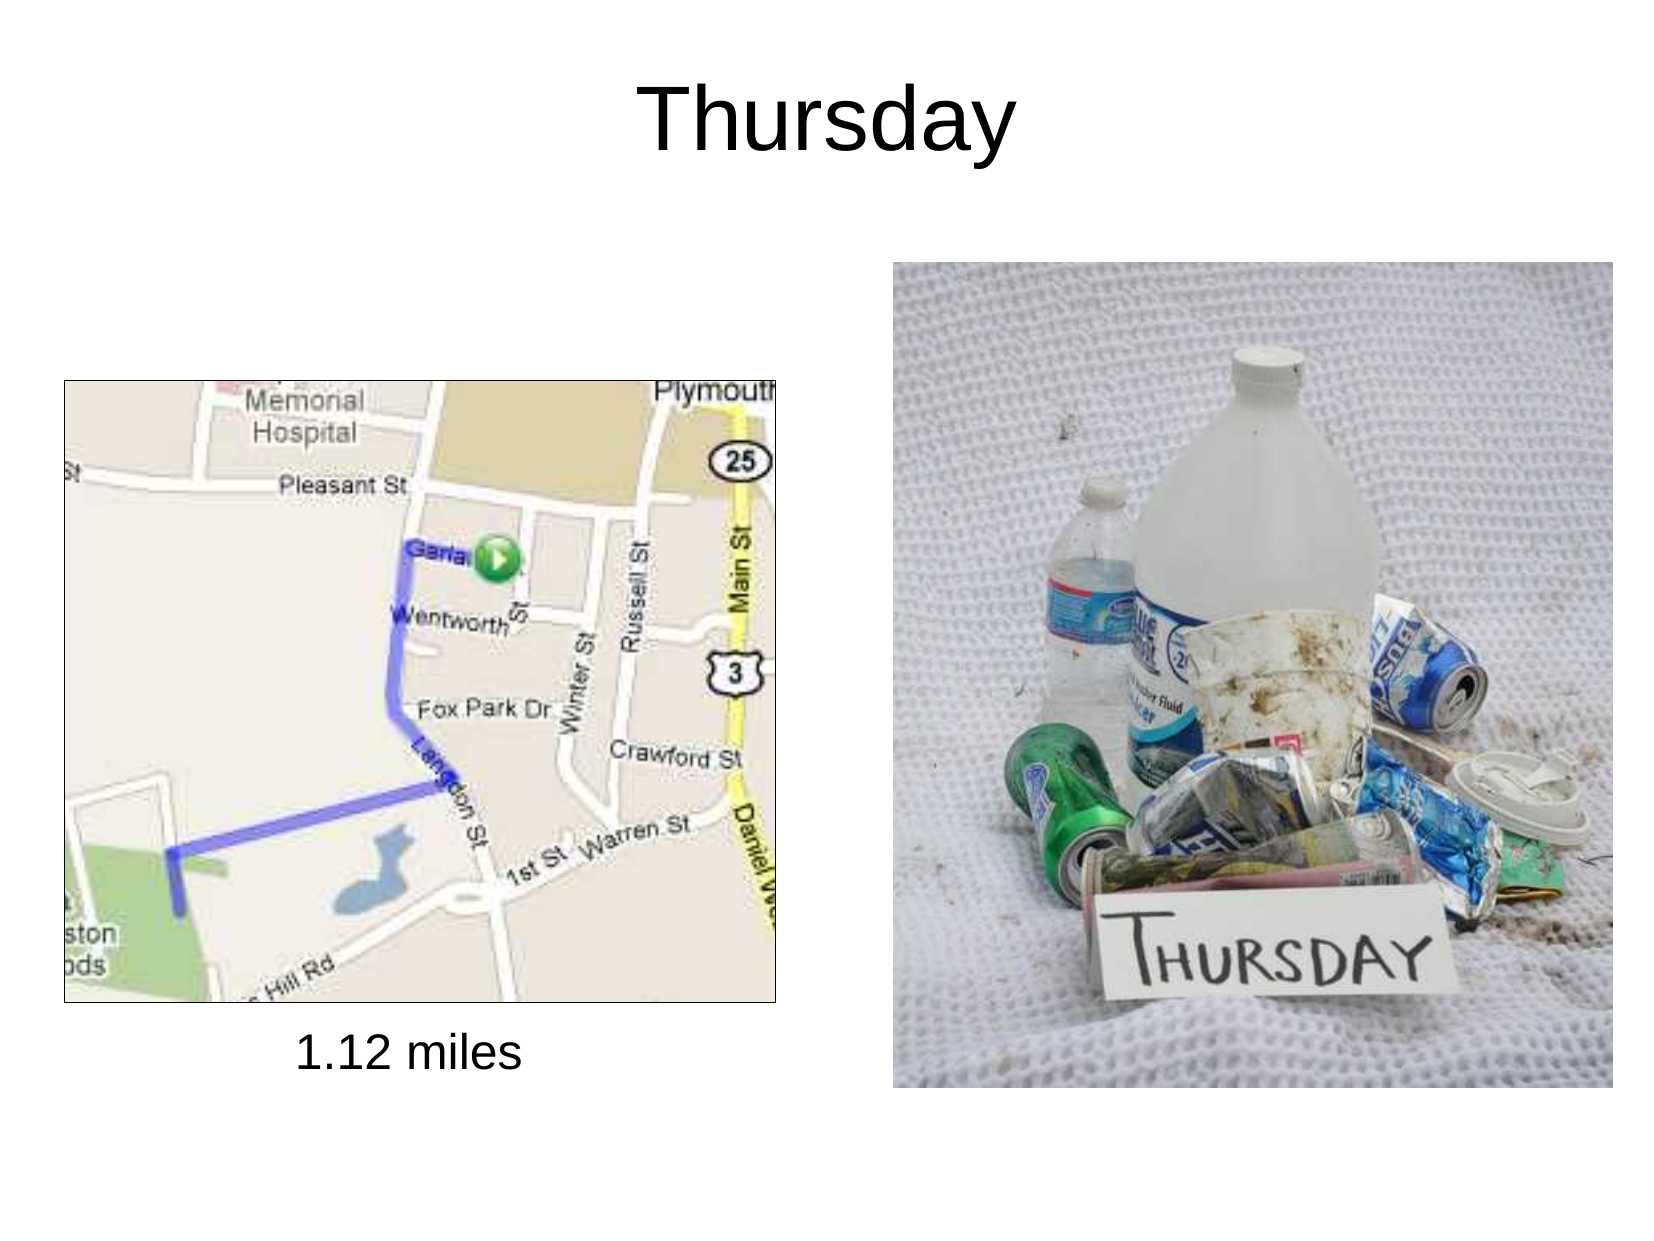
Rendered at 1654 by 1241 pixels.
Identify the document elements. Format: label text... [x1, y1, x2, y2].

picture [64, 380, 776, 1003]
title Thursday [82, 49, 1571, 188]
picture [893, 262, 1613, 1088]
text_box 1.12 miles [280, 1016, 538, 1088]
